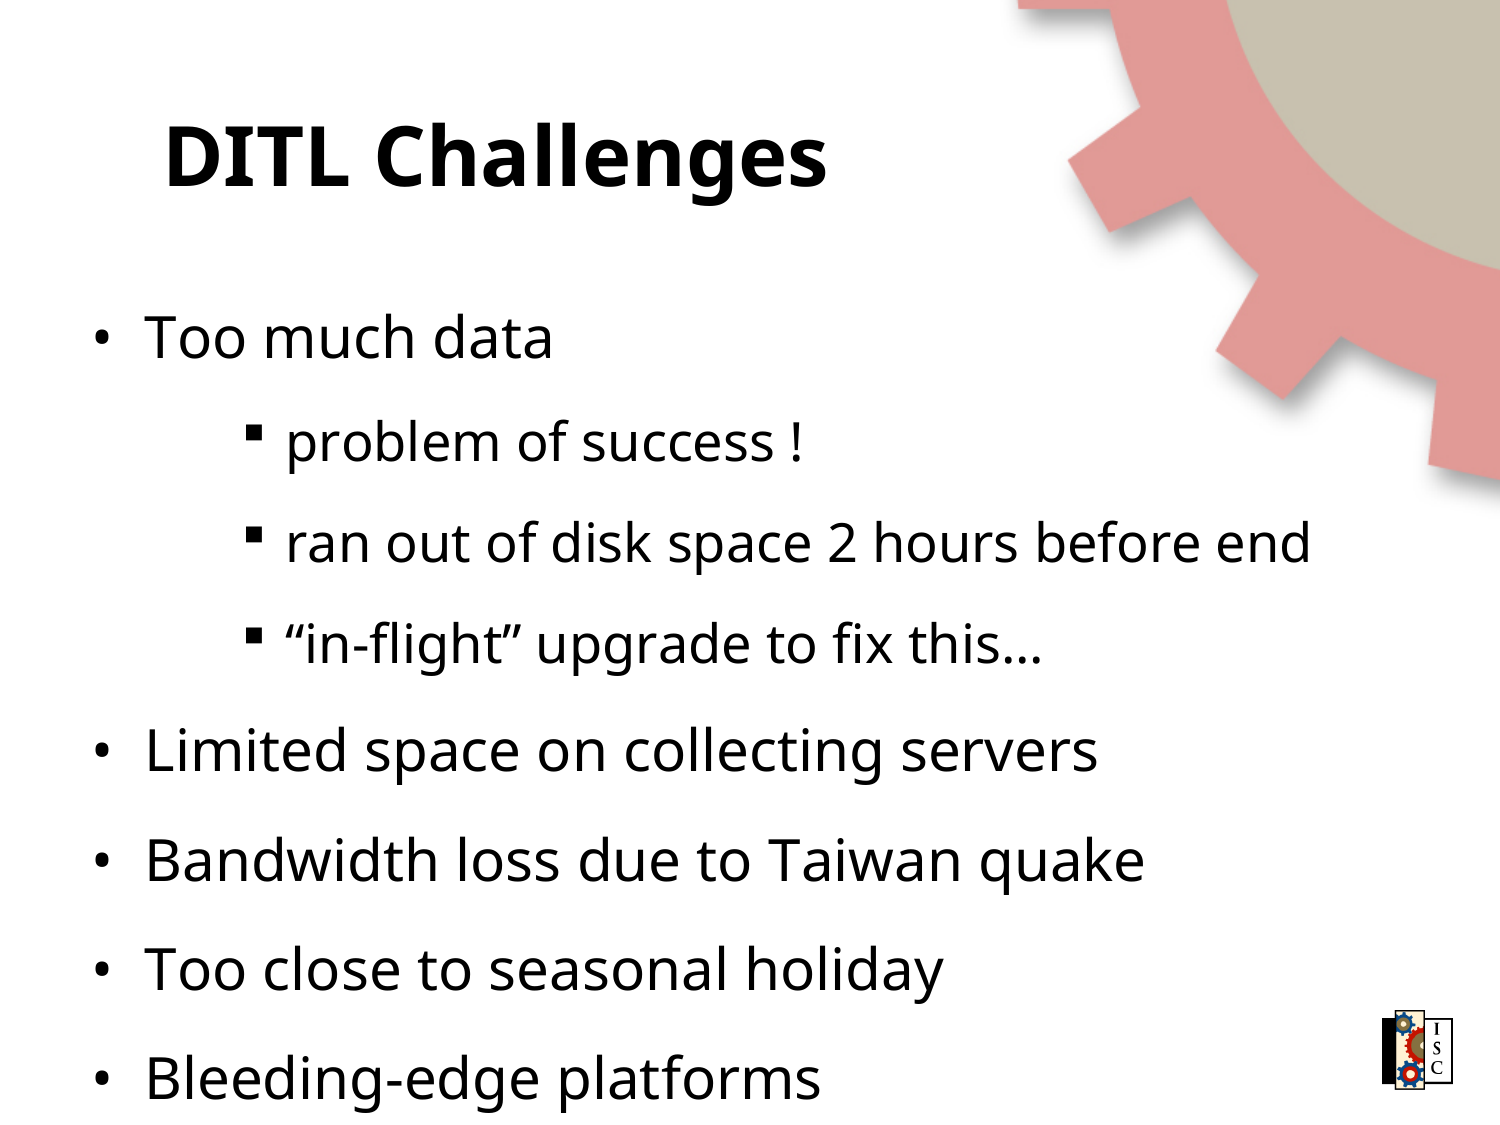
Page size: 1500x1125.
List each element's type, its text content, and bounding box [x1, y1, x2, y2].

picture [0, 0, 1500, 1125]
title DITL Challenges [162, 30, 1473, 276]
list Too much data problem of success ! ran out of disk space 2 hours before end “in-flight” upgrade to fix this... Limited space on collecting servers Bandwidth loss due to Taiwan quake Too close to seasonal holiday Bleeding-edge platforms [91, 295, 1406, 1039]
